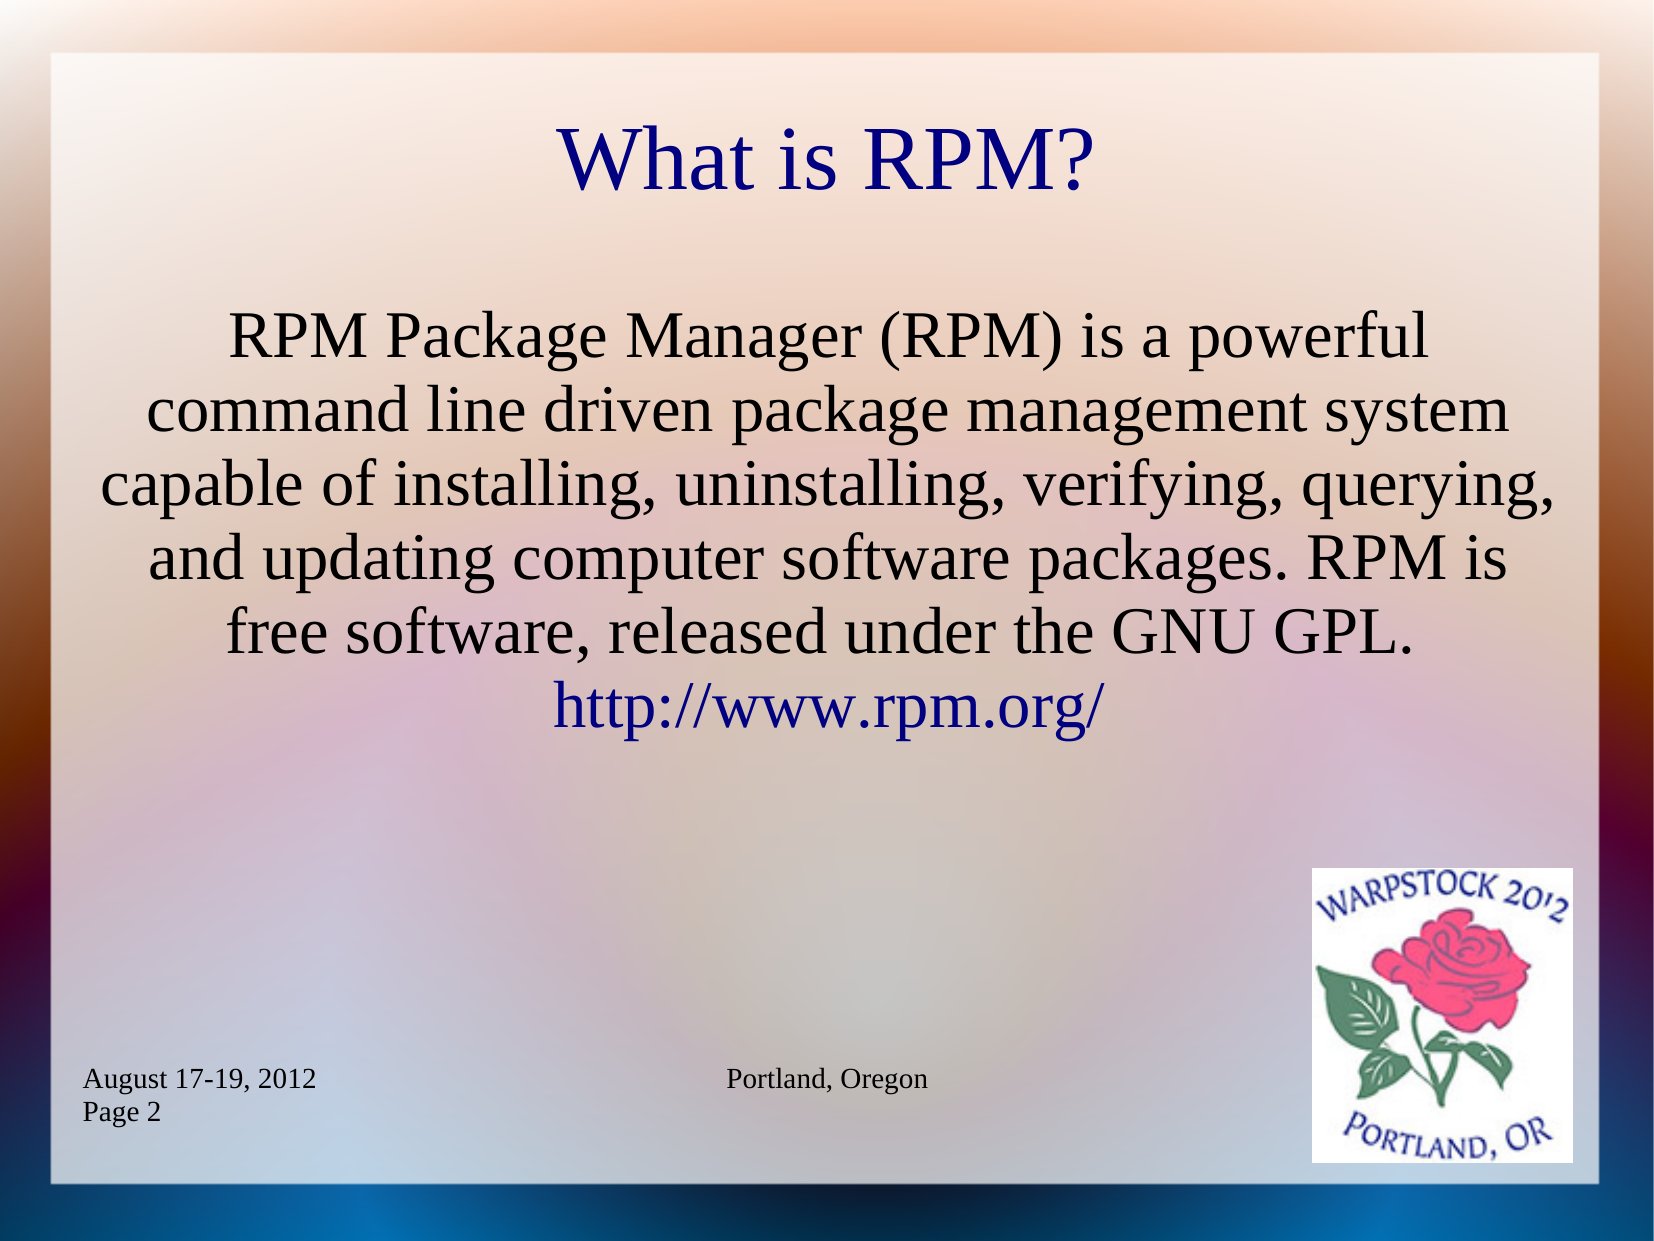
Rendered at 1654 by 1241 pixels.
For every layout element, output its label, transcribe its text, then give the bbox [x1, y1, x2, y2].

title What is RPM? [82, 62, 1571, 256]
subtitle RPM Package Manager (RPM) is a powerful command line driven package management system capable of installing, uninstalling, verifying, querying, and updating computer software packages. RPM is free software, released under the GNU GPL. http://www.rpm.org/ [82, 297, 1571, 1043]
picture [0, 0, 1654, 1241]
